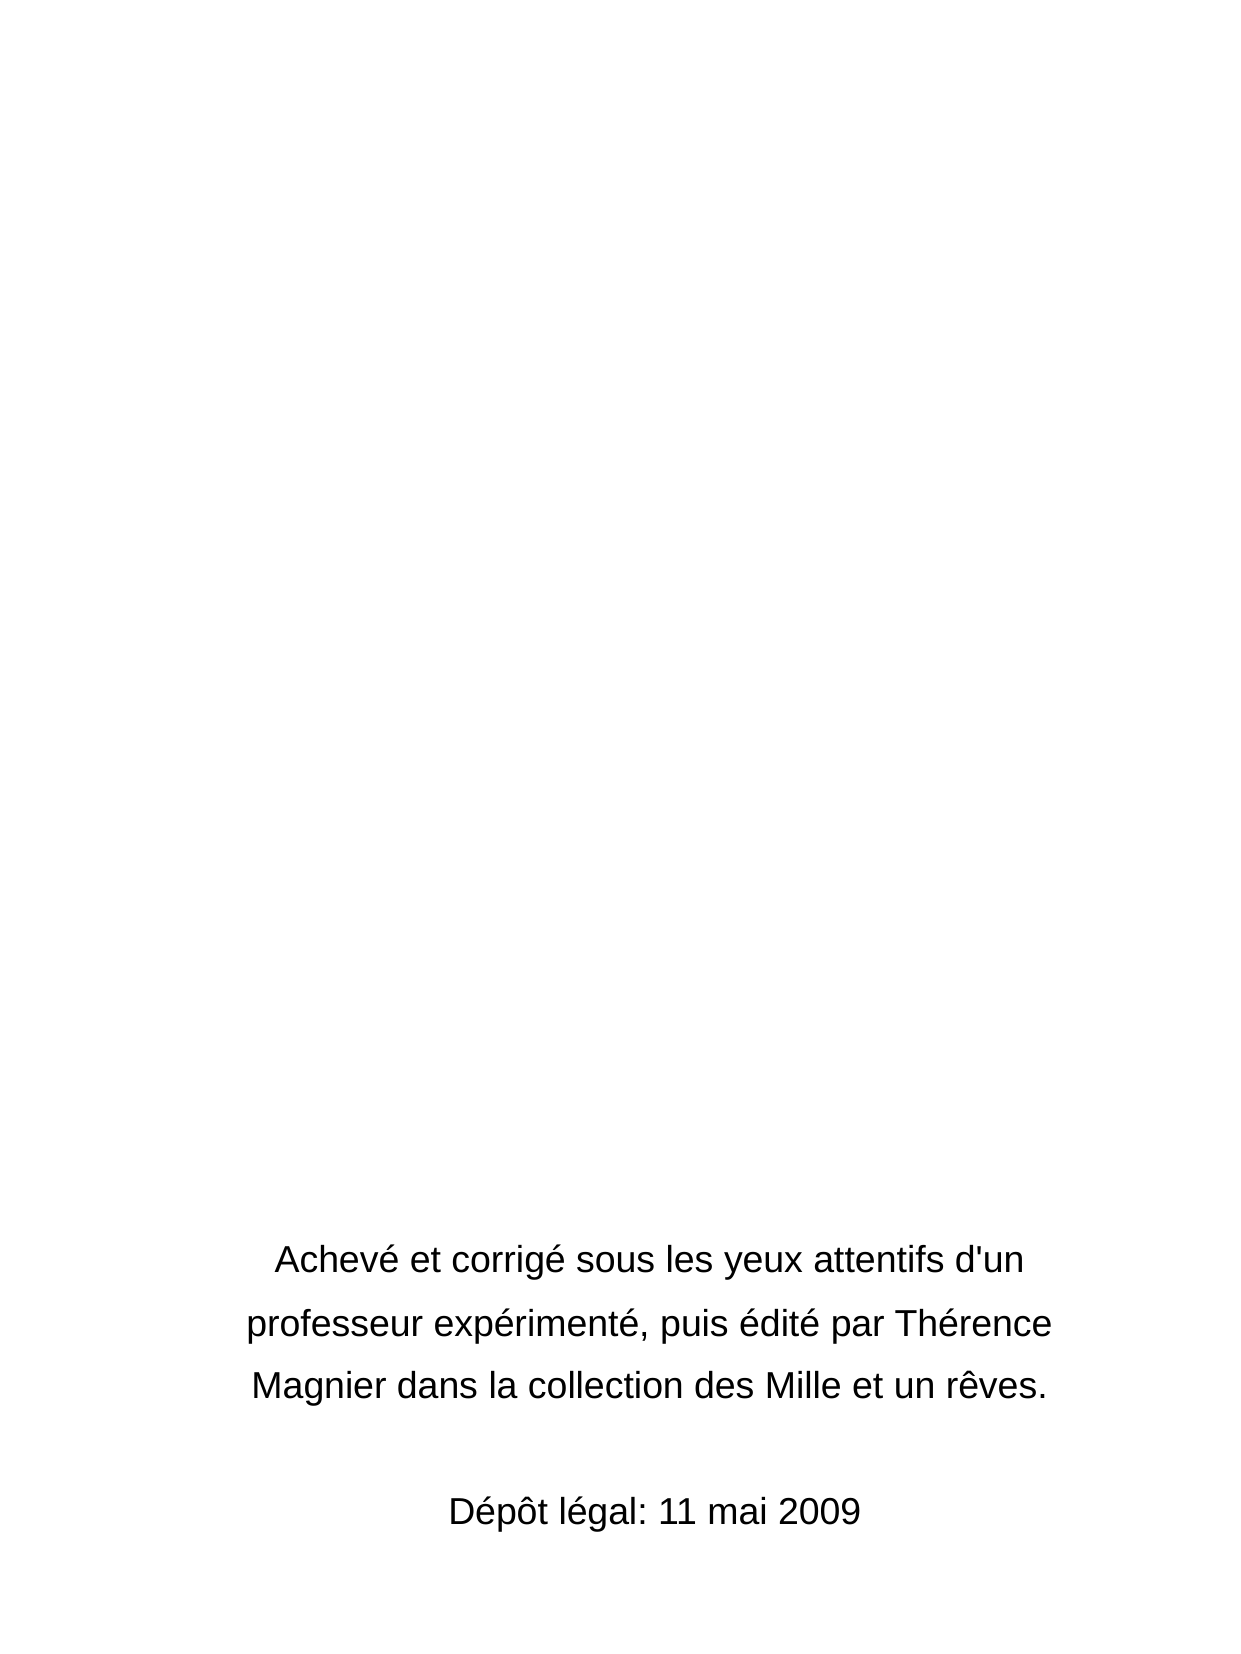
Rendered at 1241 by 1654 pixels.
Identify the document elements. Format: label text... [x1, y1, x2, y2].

text_box Achevé et corrigé sous les yeux attentifs d'un professeur expérimenté, puis édité par Thérence Magnier dans la collection des Mille et un rêves. Dépôt légal: 11 mai 2009 [177, 1210, 1123, 1525]
